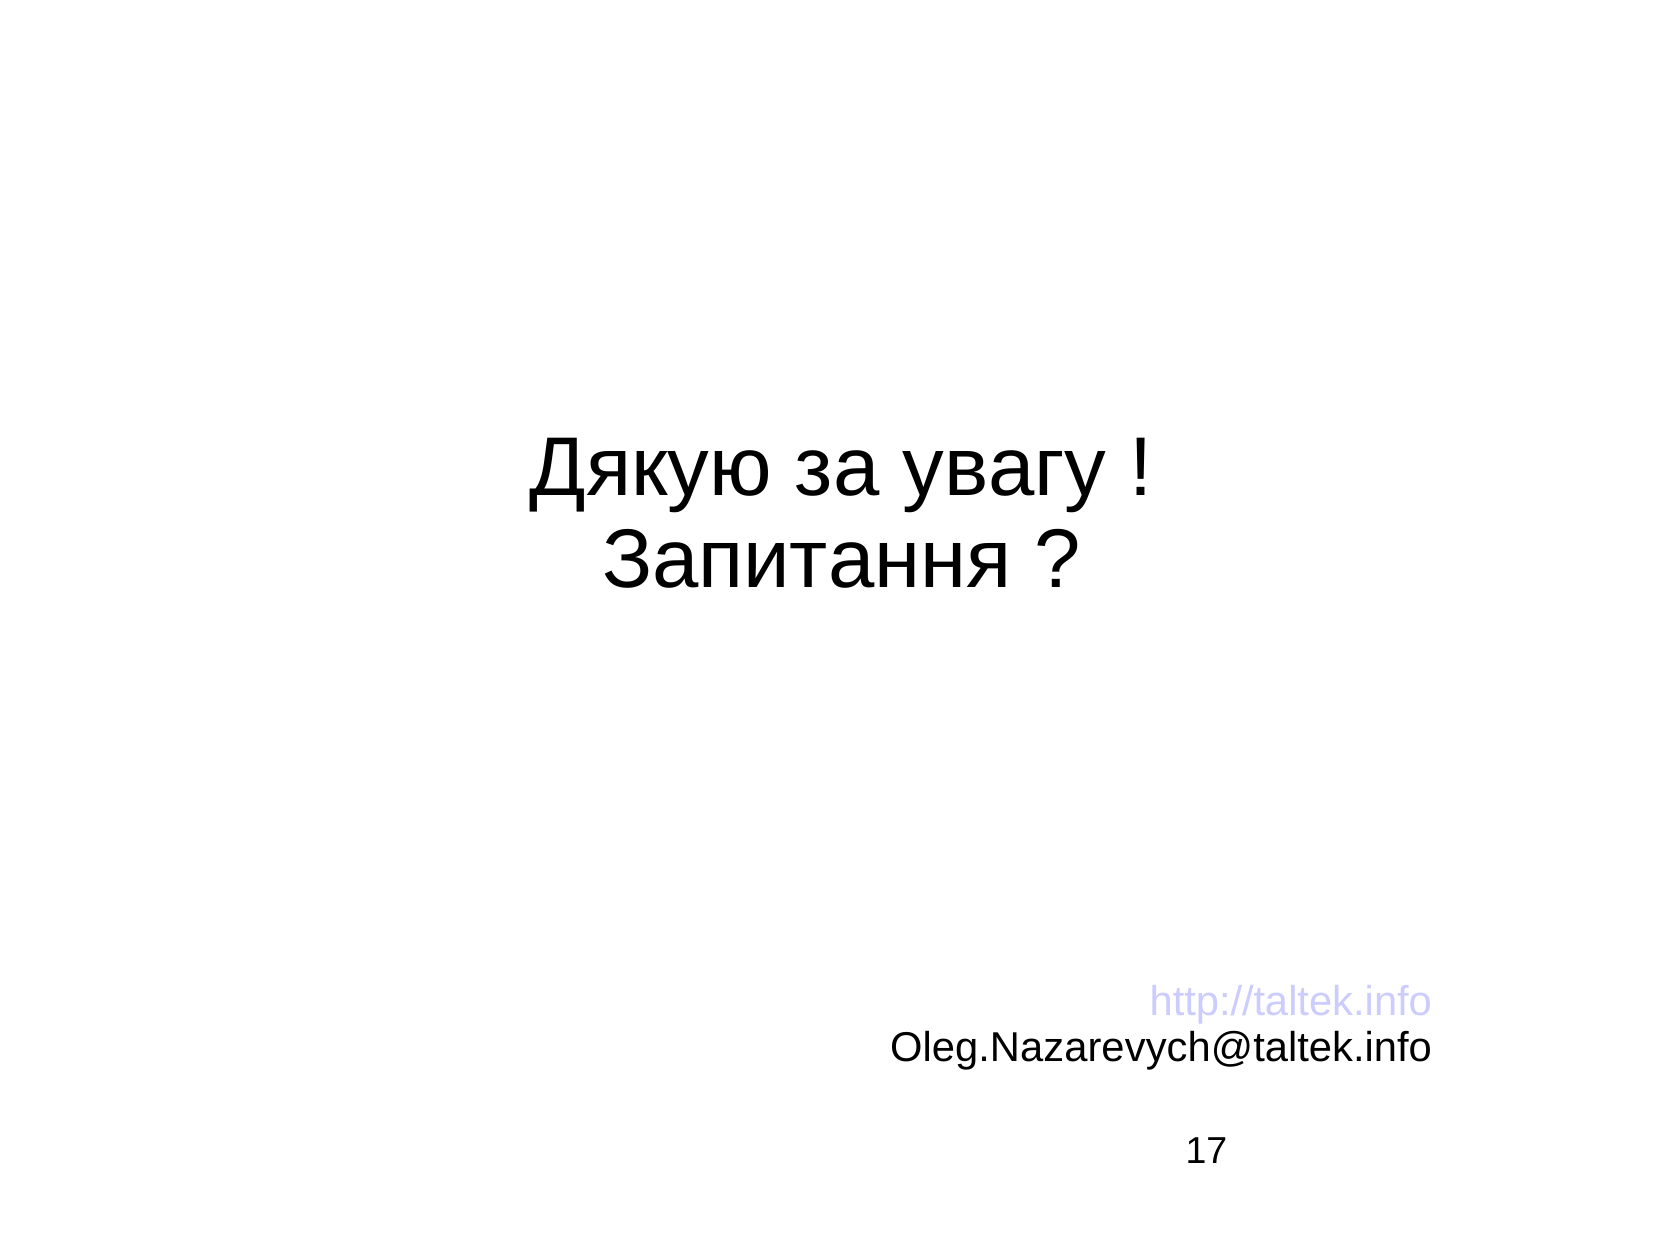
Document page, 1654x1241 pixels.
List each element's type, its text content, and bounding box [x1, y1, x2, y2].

text_box Дякую за увагу ! Запитання ? http://taltek.info Oleg.Nazarevych@taltek.info [236, 413, 1447, 1079]
